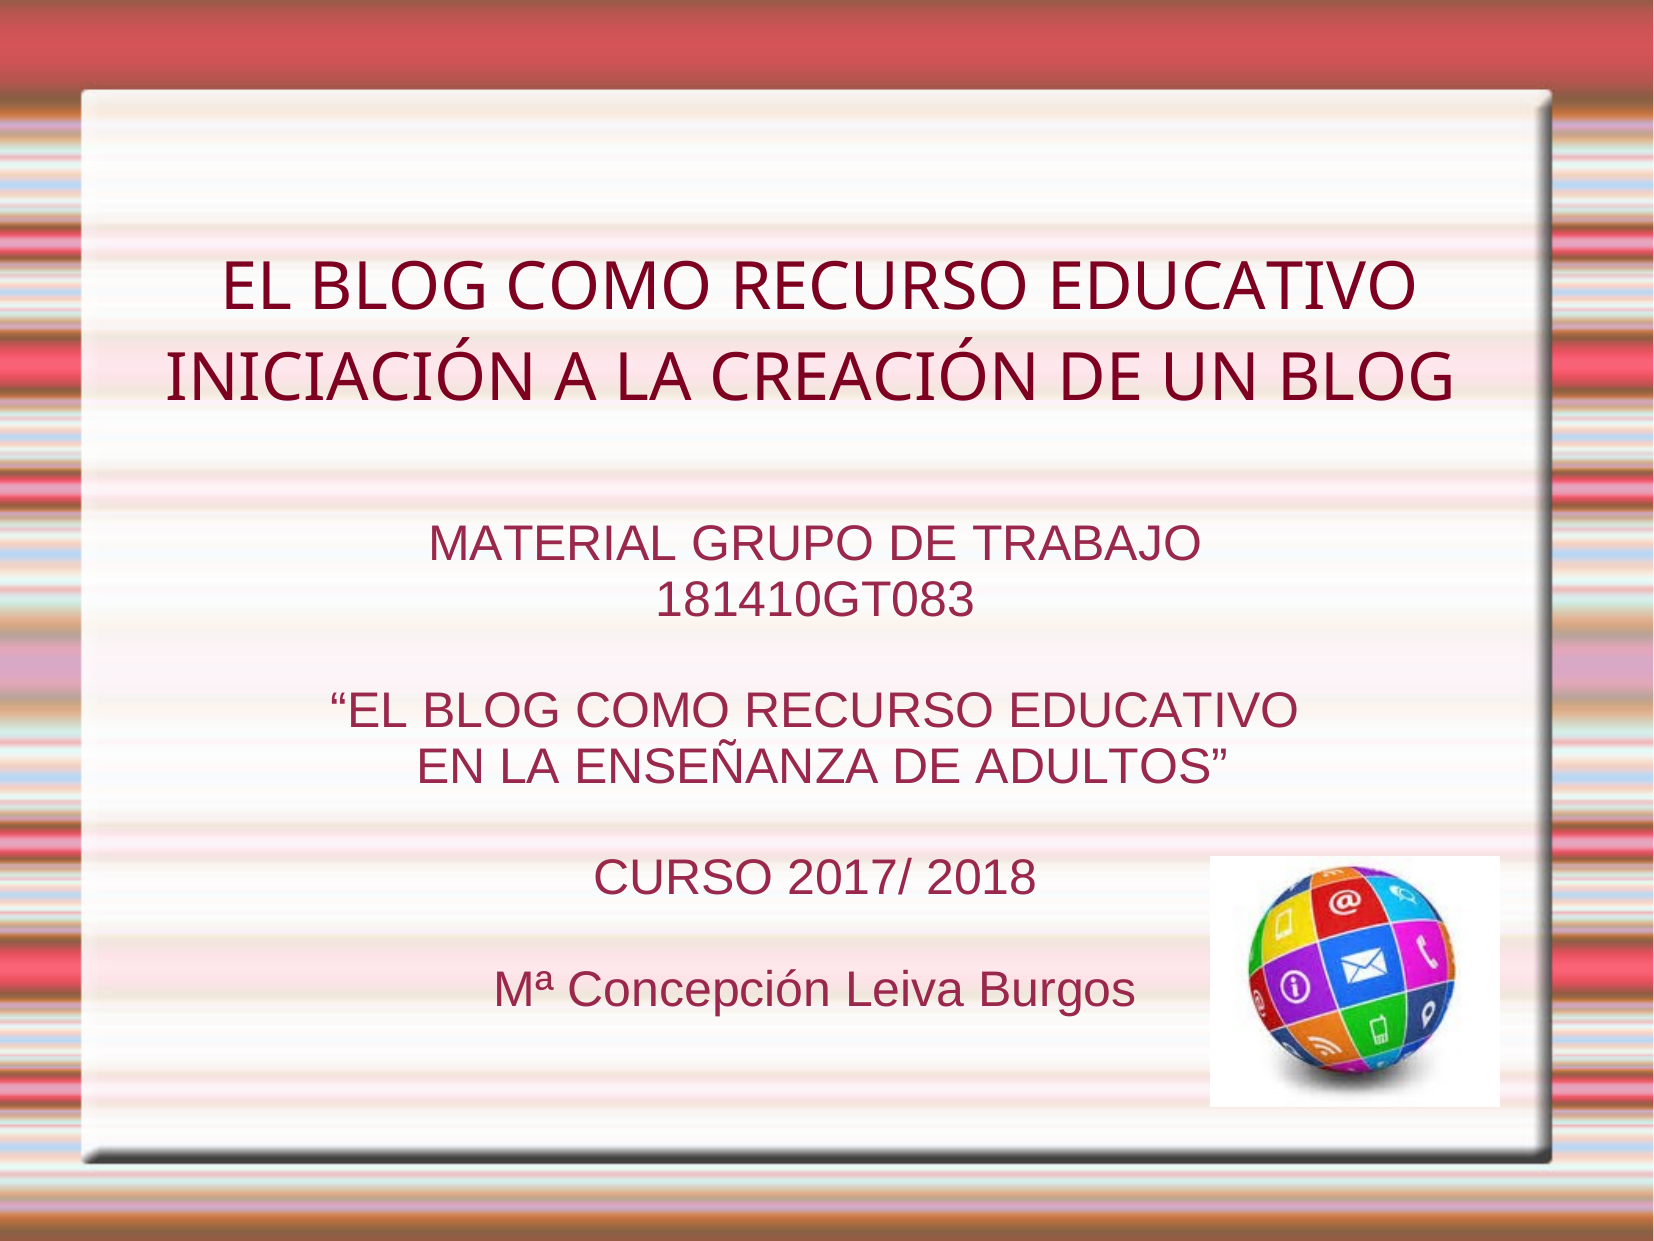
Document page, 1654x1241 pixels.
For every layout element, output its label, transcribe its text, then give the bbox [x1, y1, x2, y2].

picture [0, 0, 1654, 1241]
subtitle MATERIAL GRUPO DE TRABAJO 181410GT083 “EL BLOG COMO RECURSO EDUCATIVO EN LA ENSEÑANZA DE ADULTOS” CURSO 2017/ 2018 Mª Concepción Leiva Burgos [124, 442, 1506, 1034]
text_box EL BLOG COMO RECURSO EDUCATIVO INICIACIÓN A LA CREACIÓN DE UN BLOG [147, 147, 1476, 443]
